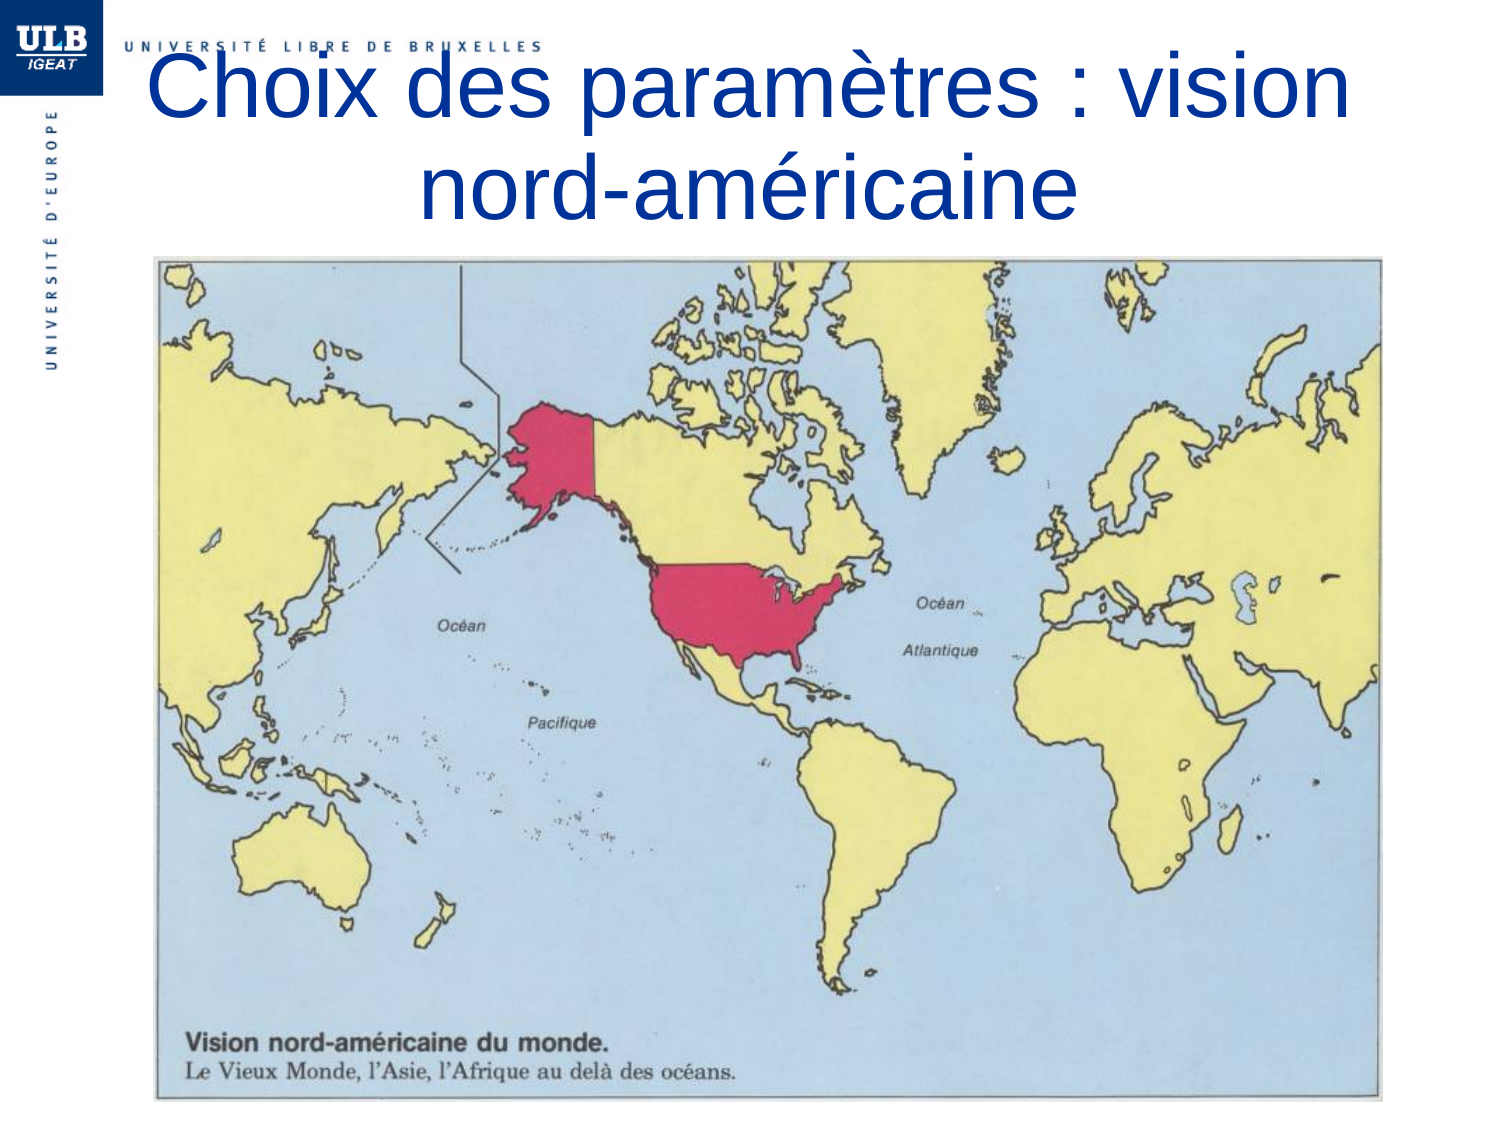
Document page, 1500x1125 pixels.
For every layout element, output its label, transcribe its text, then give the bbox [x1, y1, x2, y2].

picture [0, 0, 1500, 1125]
title Choix des paramètres : vision nord-américaine [112, 27, 1388, 248]
